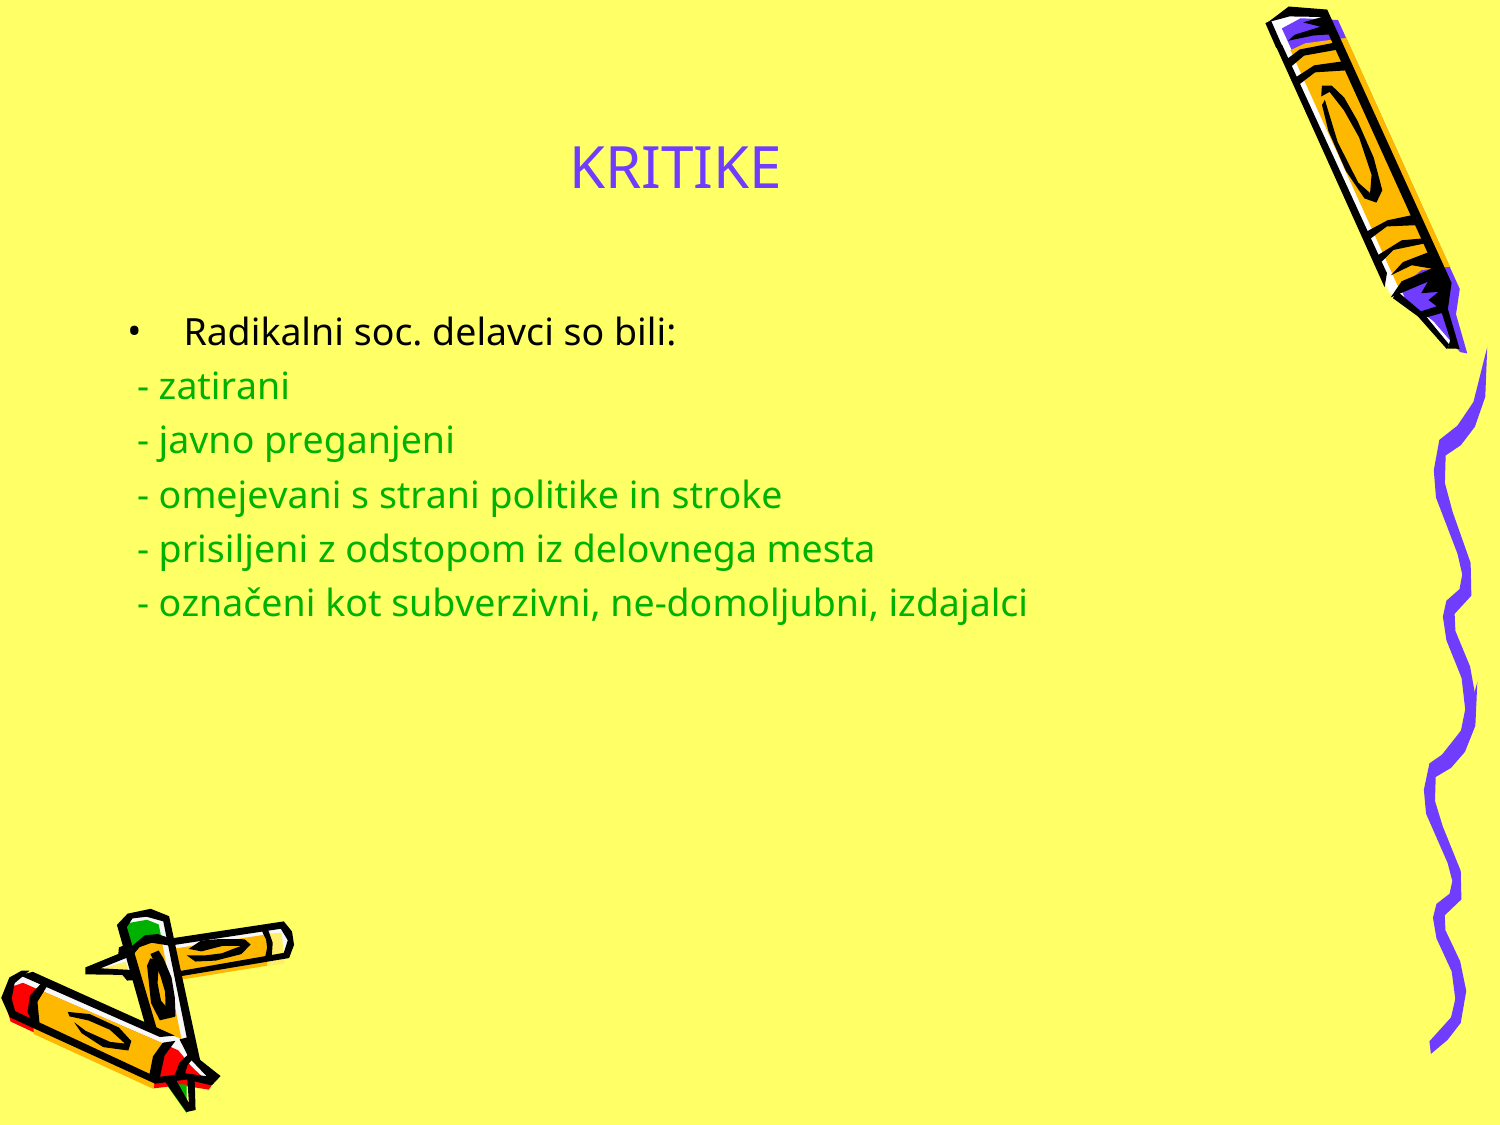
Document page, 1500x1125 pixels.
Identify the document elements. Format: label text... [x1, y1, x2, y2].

list Radikalni soc. delavci so bili: - zatirani - javno preganjeni - omejevani s strani politike in stroke - prisiljeni z odstopom iz delovnega mesta - označeni kot subverzivni, ne-domoljubni, izdajalci [112, 299, 1375, 901]
title KRITIKE [112, 24, 1240, 209]
